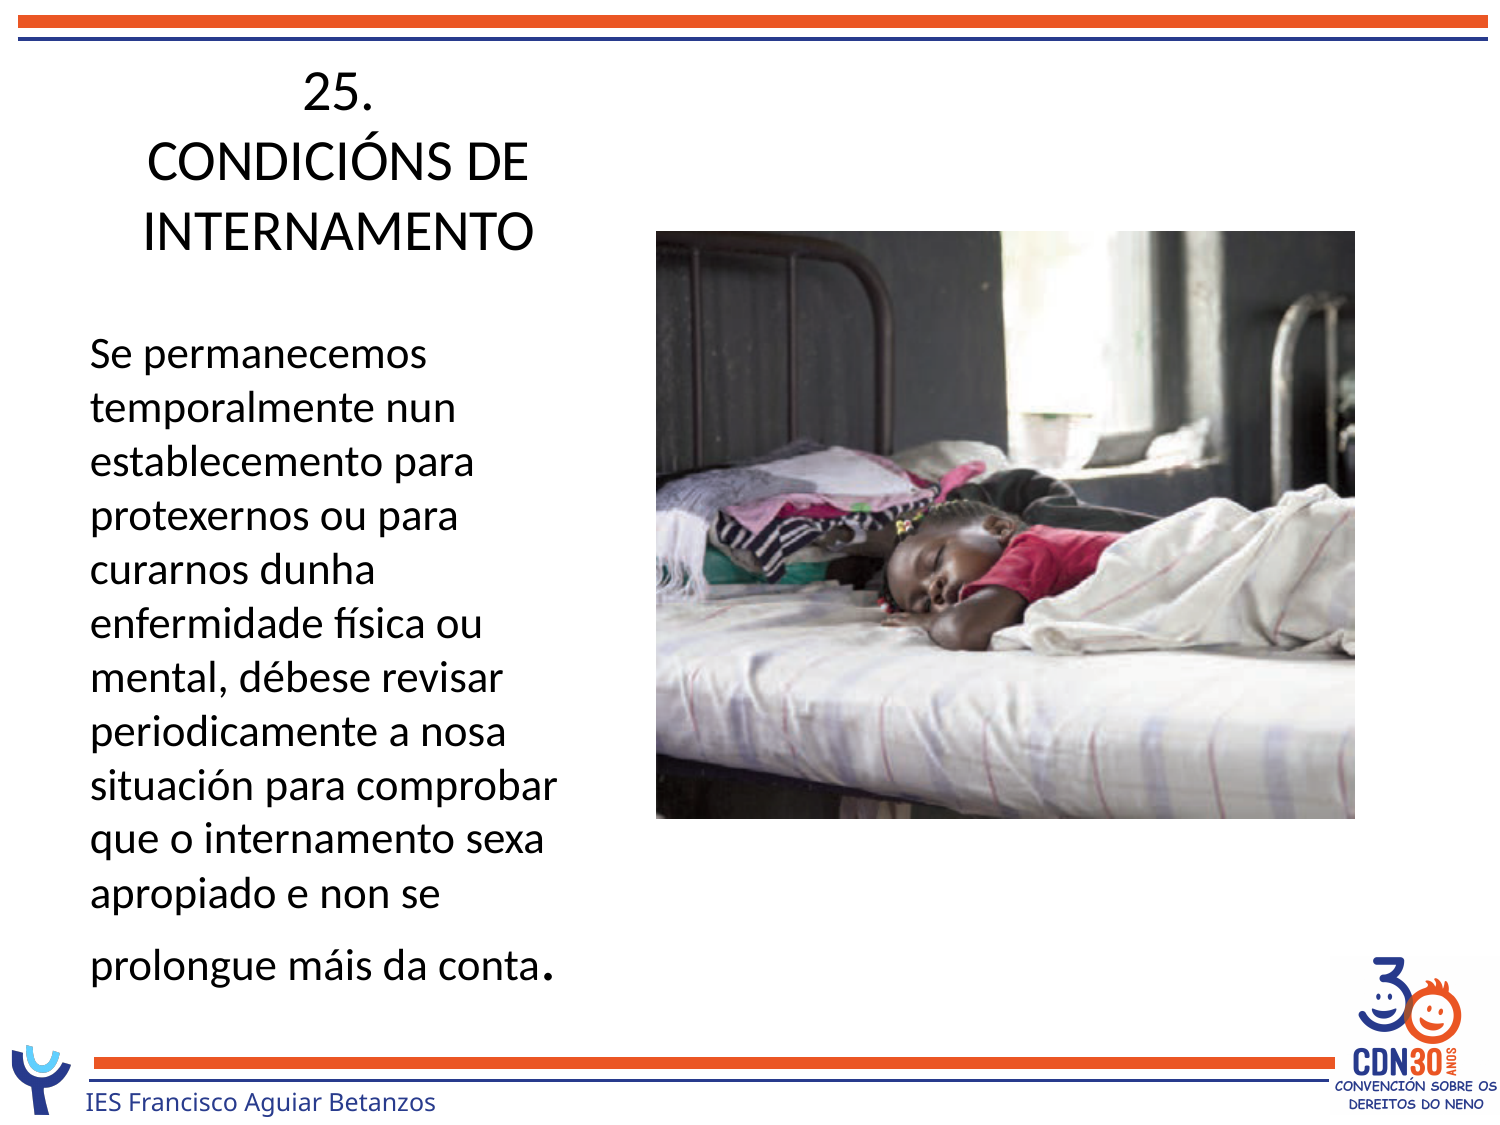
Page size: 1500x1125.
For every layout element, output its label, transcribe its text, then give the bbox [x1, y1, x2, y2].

picture [11, 1045, 71, 1115]
picture [656, 231, 1355, 819]
list Se permanecemos temporalmente nun establecemento para protexernos ou para curarnos dunha enfermidade física ou mental, débese revisar periodicamente a nosa situación para comprobar que o internamento sexa apropiado e non se prolongue máis da conta. [75, 235, 632, 1005]
picture [1330, 956, 1500, 1115]
title 25. CONDICIÓNS DE INTERNAMENTO [75, 44, 603, 235]
